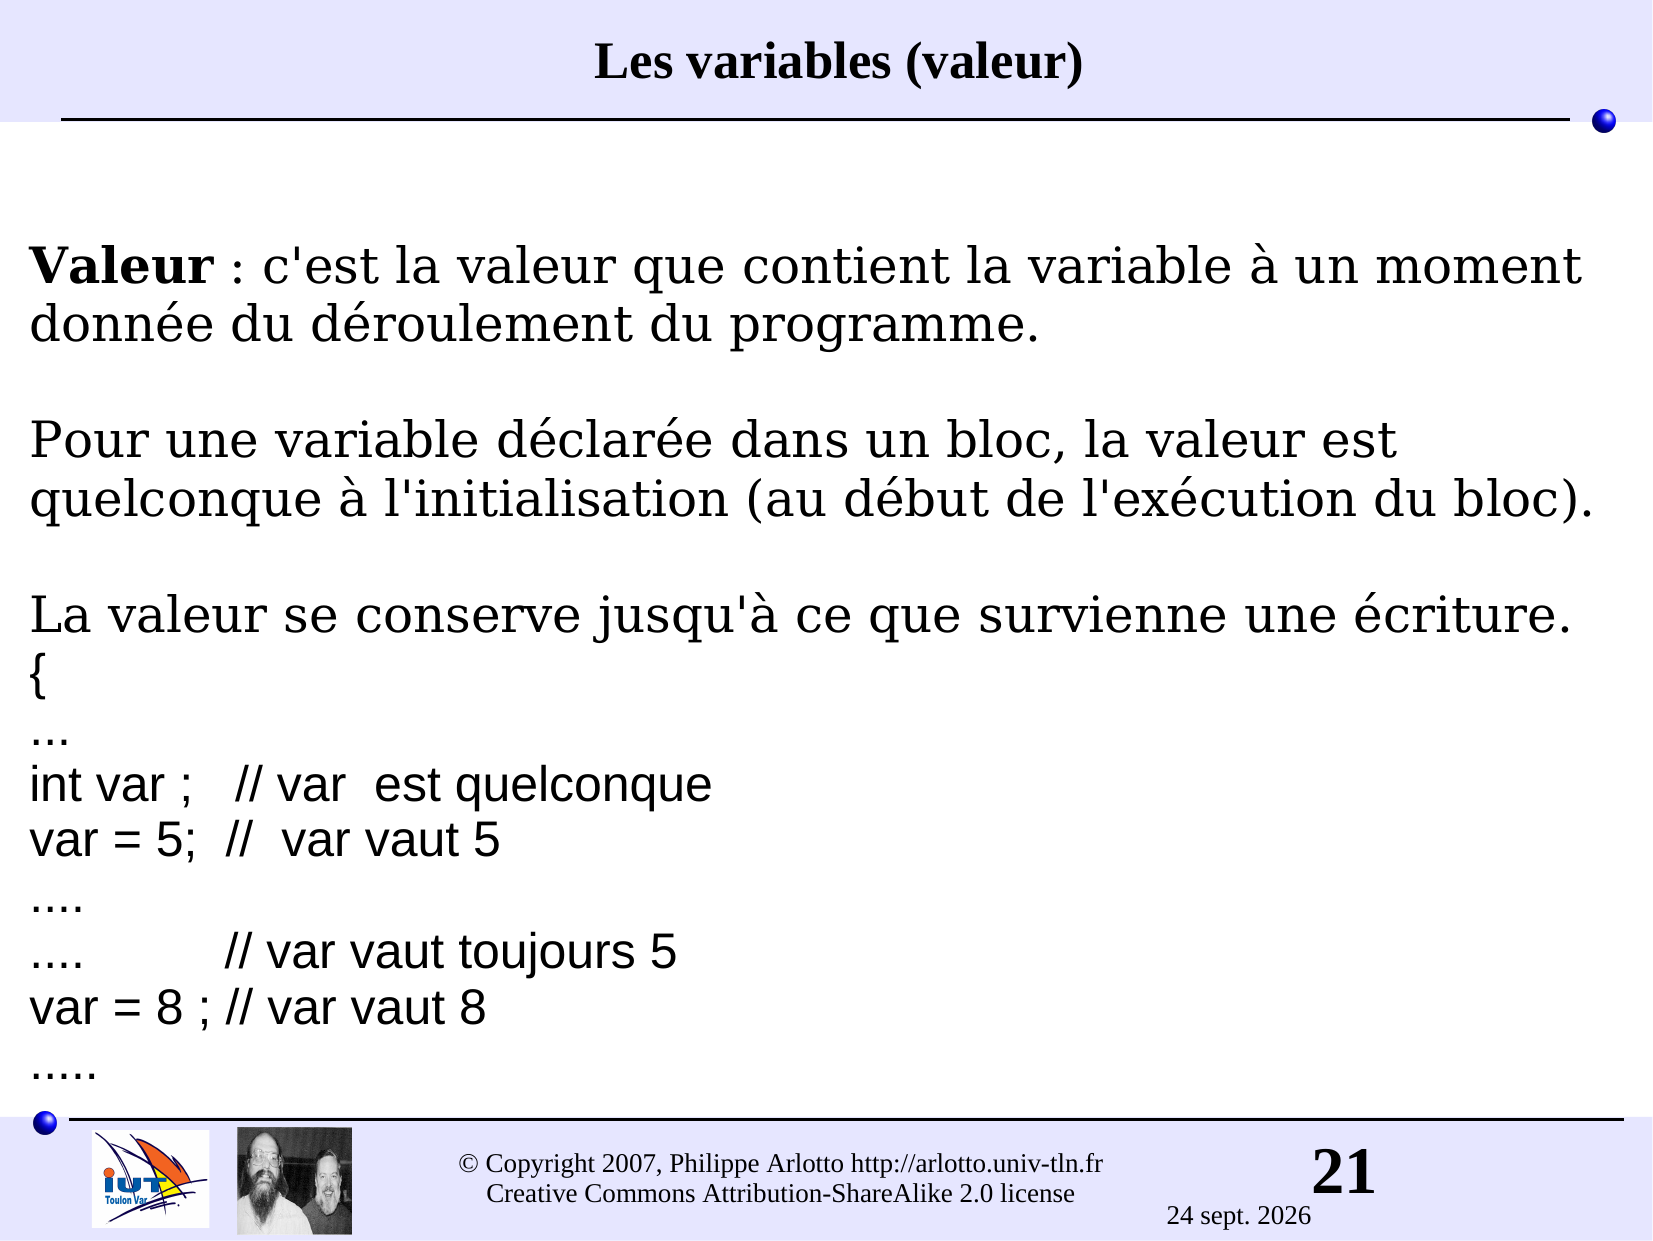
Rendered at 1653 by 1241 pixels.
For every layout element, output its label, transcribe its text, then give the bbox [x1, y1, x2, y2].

picture [237, 1127, 352, 1235]
text_box Valeur : c'est la valeur que contient la variable à un moment donnée du déroulement du programme. Pour une variable déclarée dans un bloc, la valeur est quelconque à l'initialisation (au début de l'exécution du bloc). La valeur se conserve jusqu'à ce que survienne une écriture. { ... int var ; // var est quelconque var = 5; // var vaut 5 .... .... // var vaut toujours 5 var = 8 ; // var vaut 8 ..... [29, 236, 1597, 1097]
title Les variables (valeur) [95, 14, 1585, 107]
